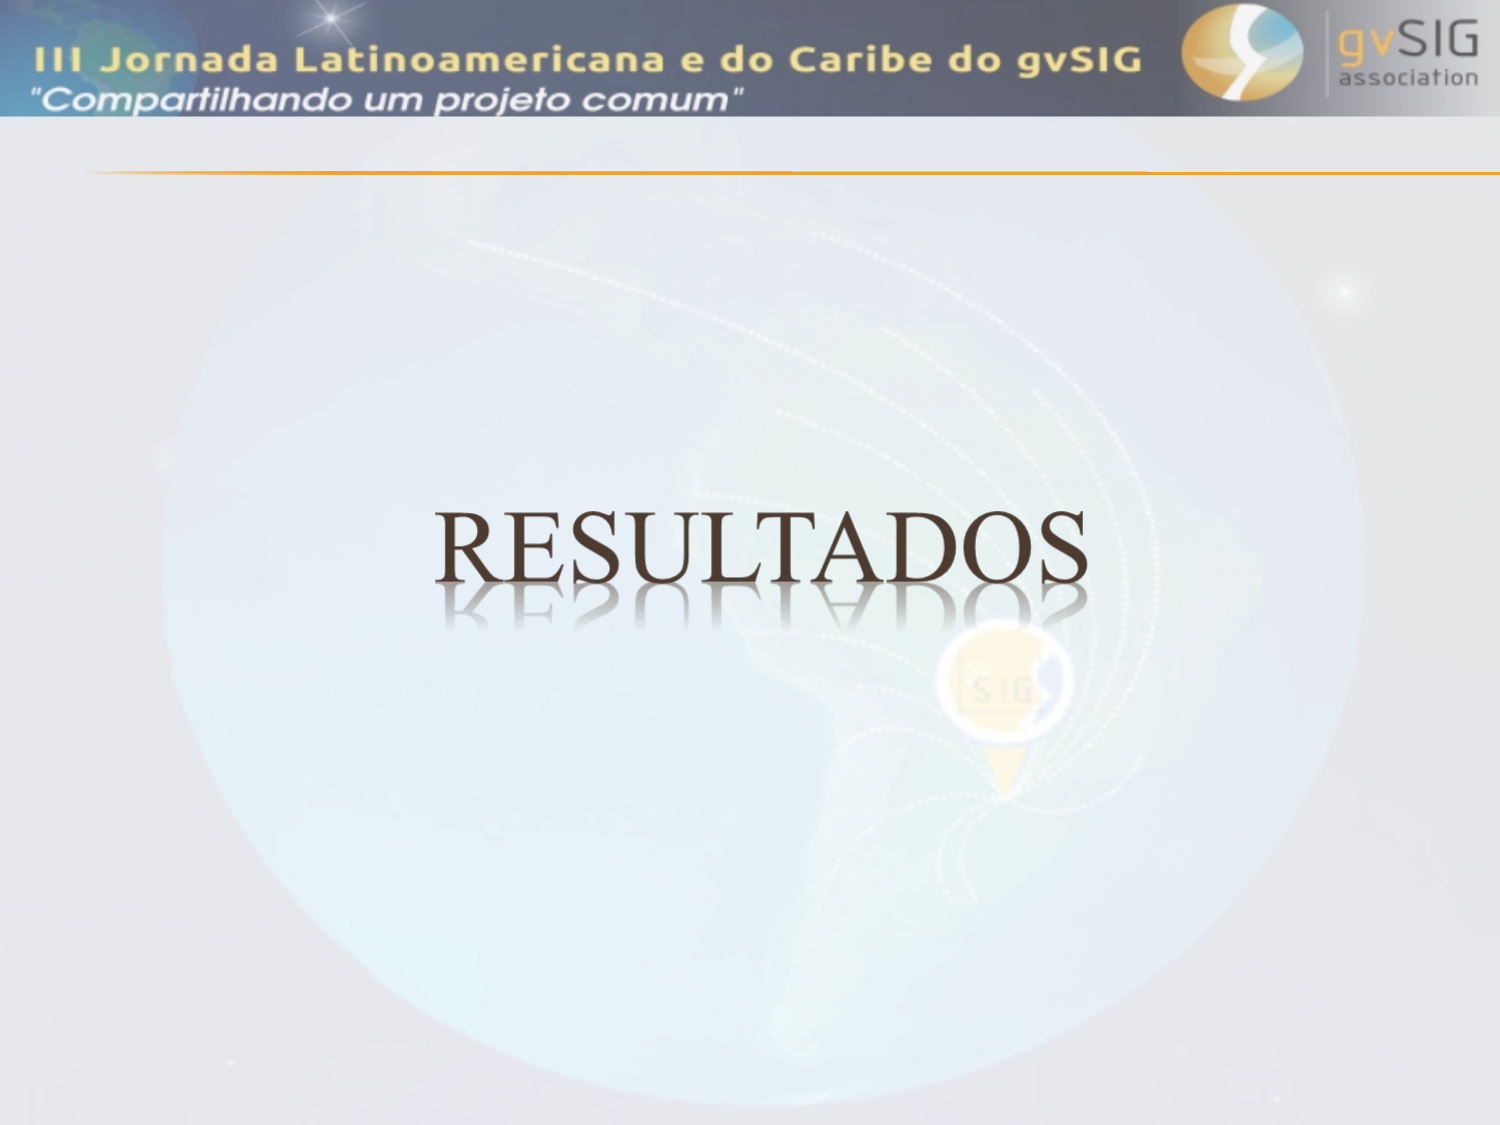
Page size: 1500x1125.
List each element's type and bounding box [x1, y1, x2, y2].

picture [0, 0, 1500, 1125]
text_box [50, 450, 1476, 676]
